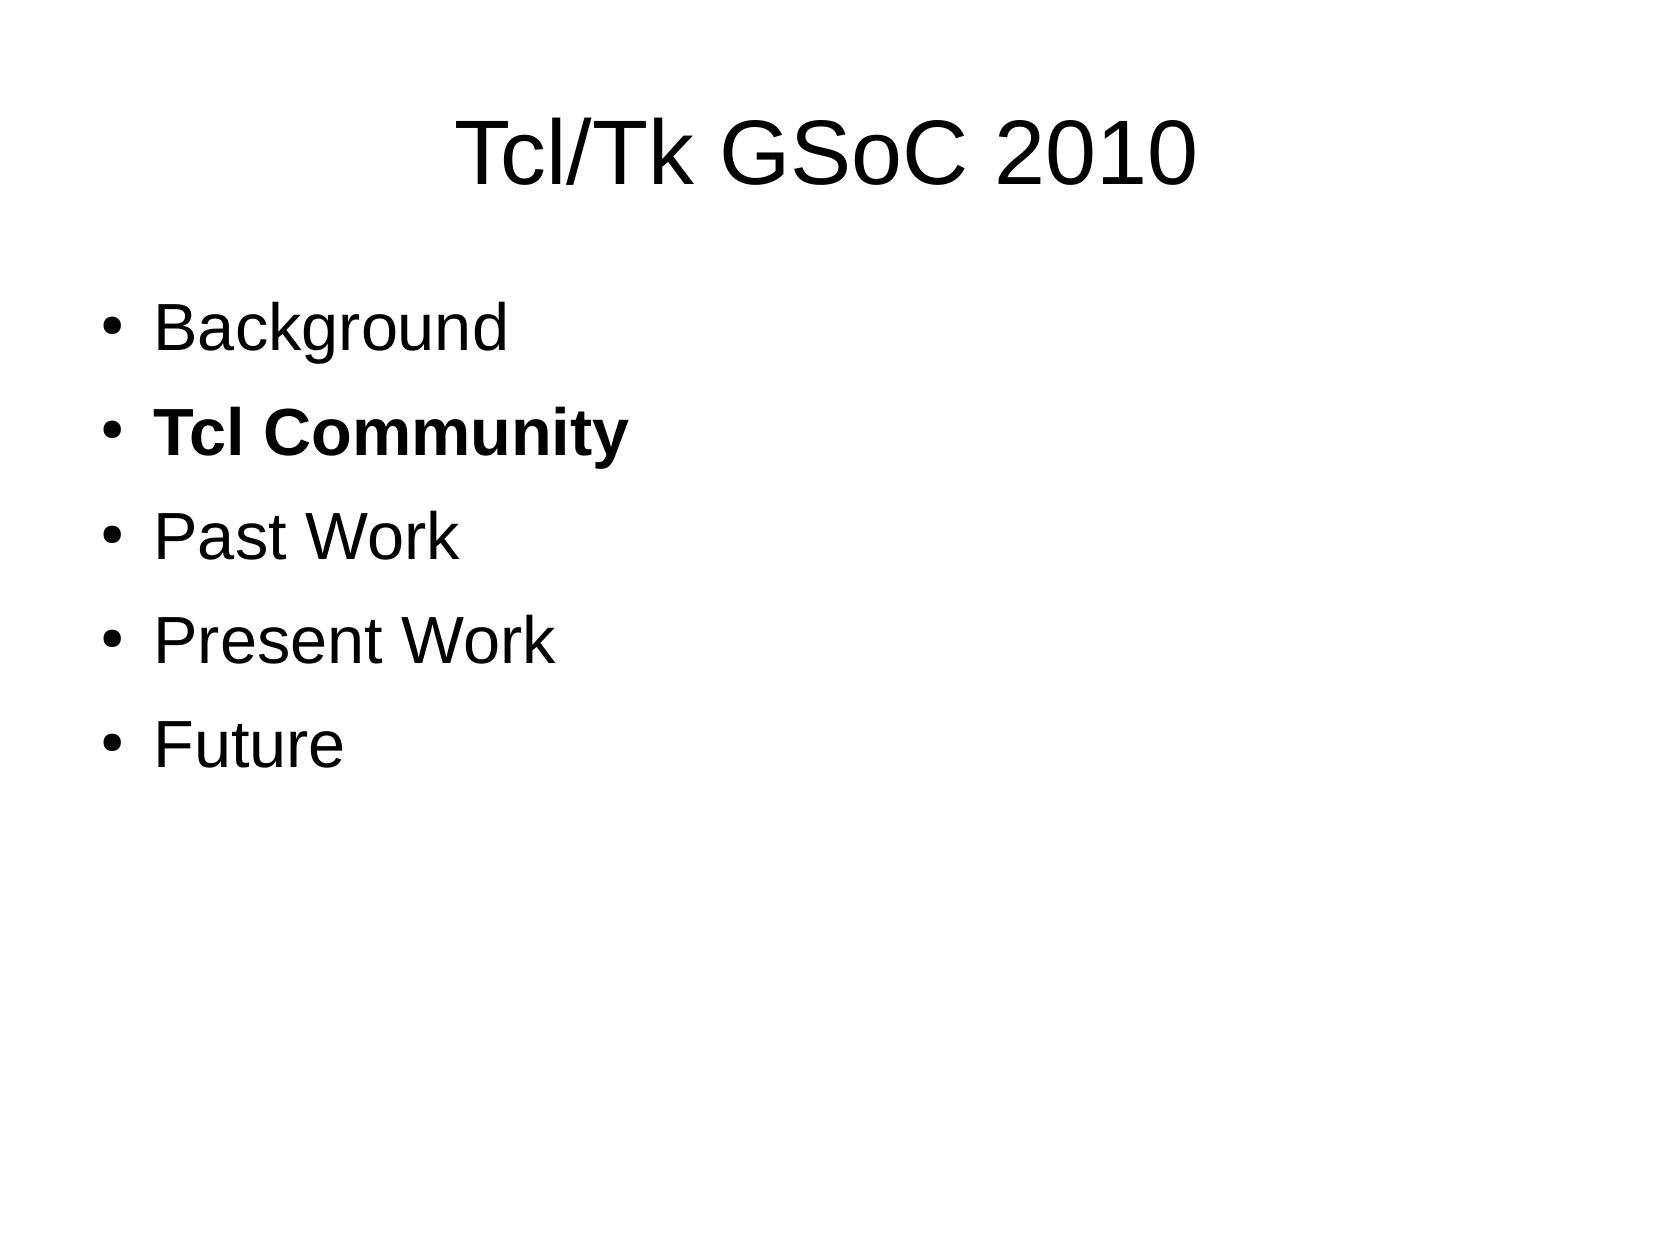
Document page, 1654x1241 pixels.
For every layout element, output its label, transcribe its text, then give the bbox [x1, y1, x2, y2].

list Background Tcl Community Past Work Present Work Future [82, 290, 1571, 1094]
title Tcl/Tk GSoC 2010 [82, 56, 1571, 250]
